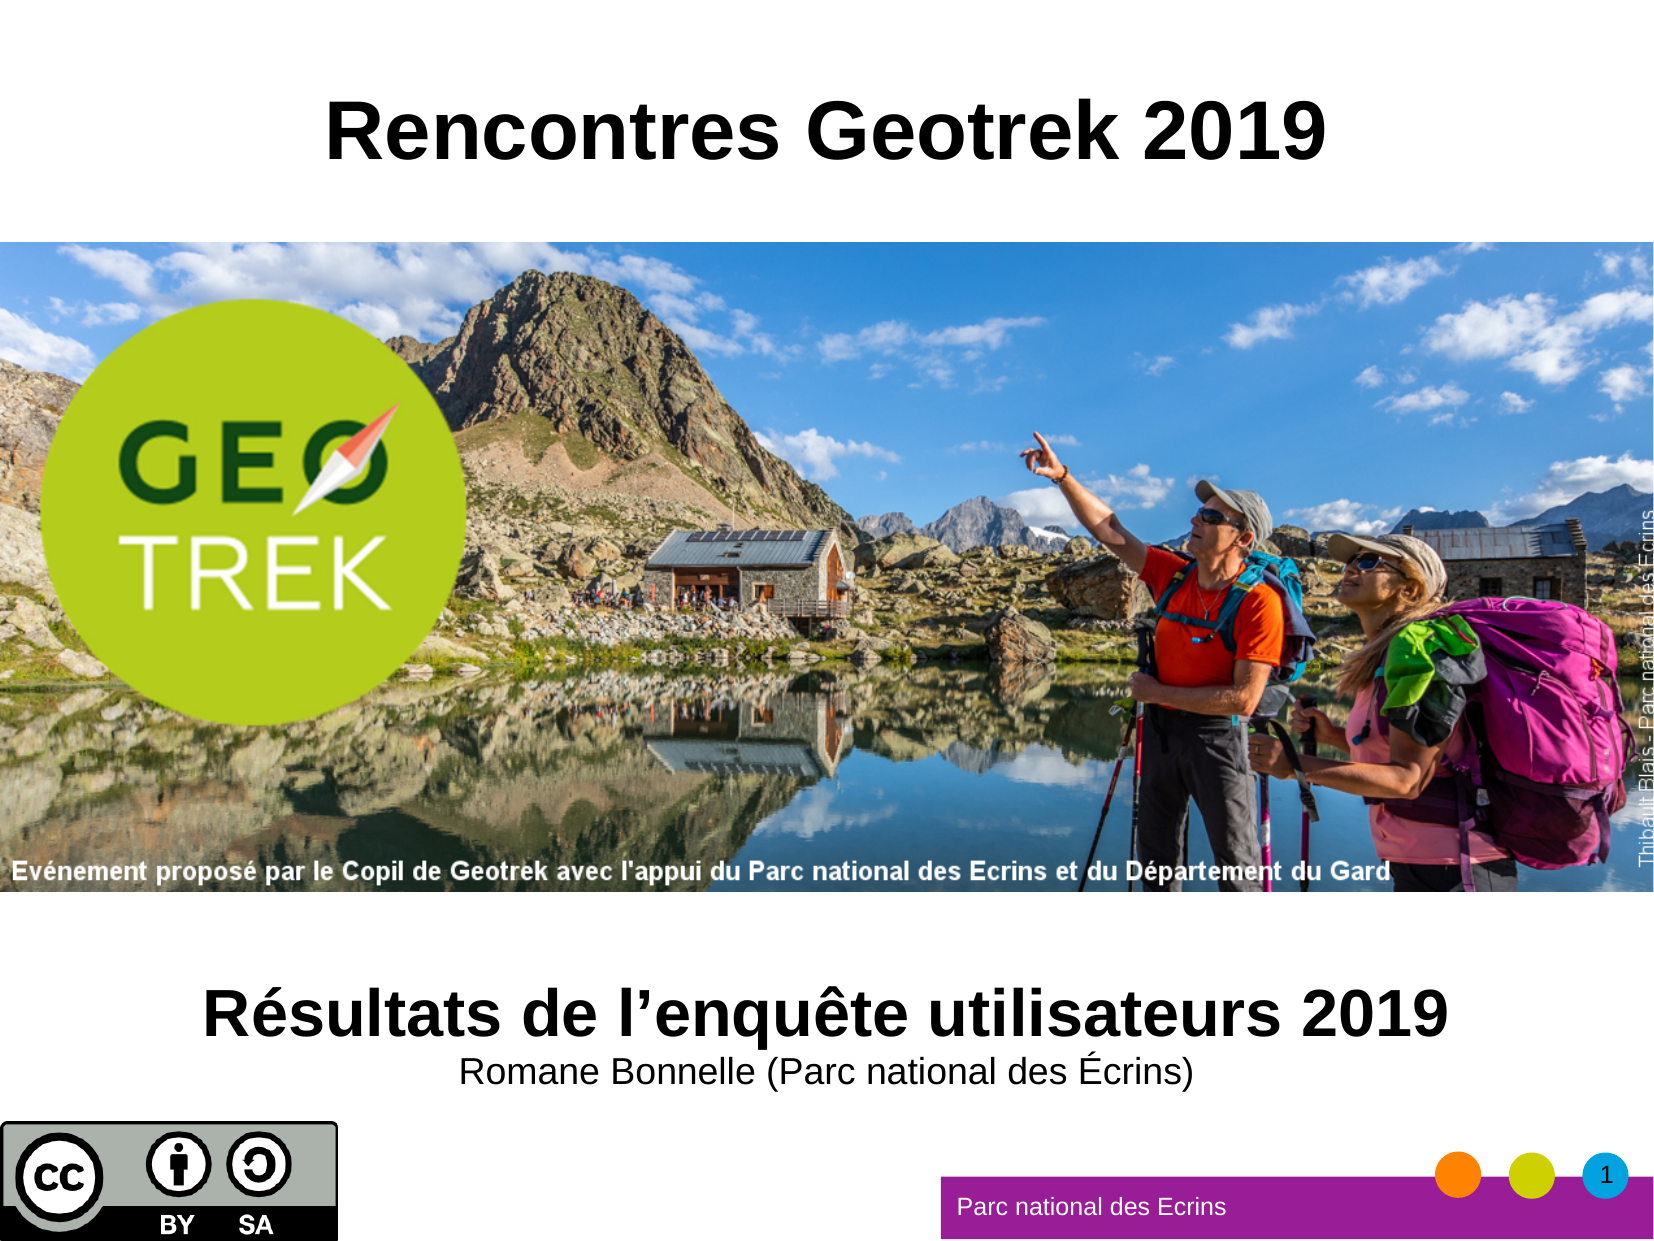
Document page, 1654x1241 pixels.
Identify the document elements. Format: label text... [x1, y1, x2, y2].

title Résultats de l’enquête utilisateurs 2019 Romane Bonnelle (Parc national des Écrins) [0, 944, 1654, 1093]
picture [0, 242, 1654, 892]
picture [0, 1121, 338, 1241]
title Rencontres Geotrek 2019 [0, 0, 1654, 178]
